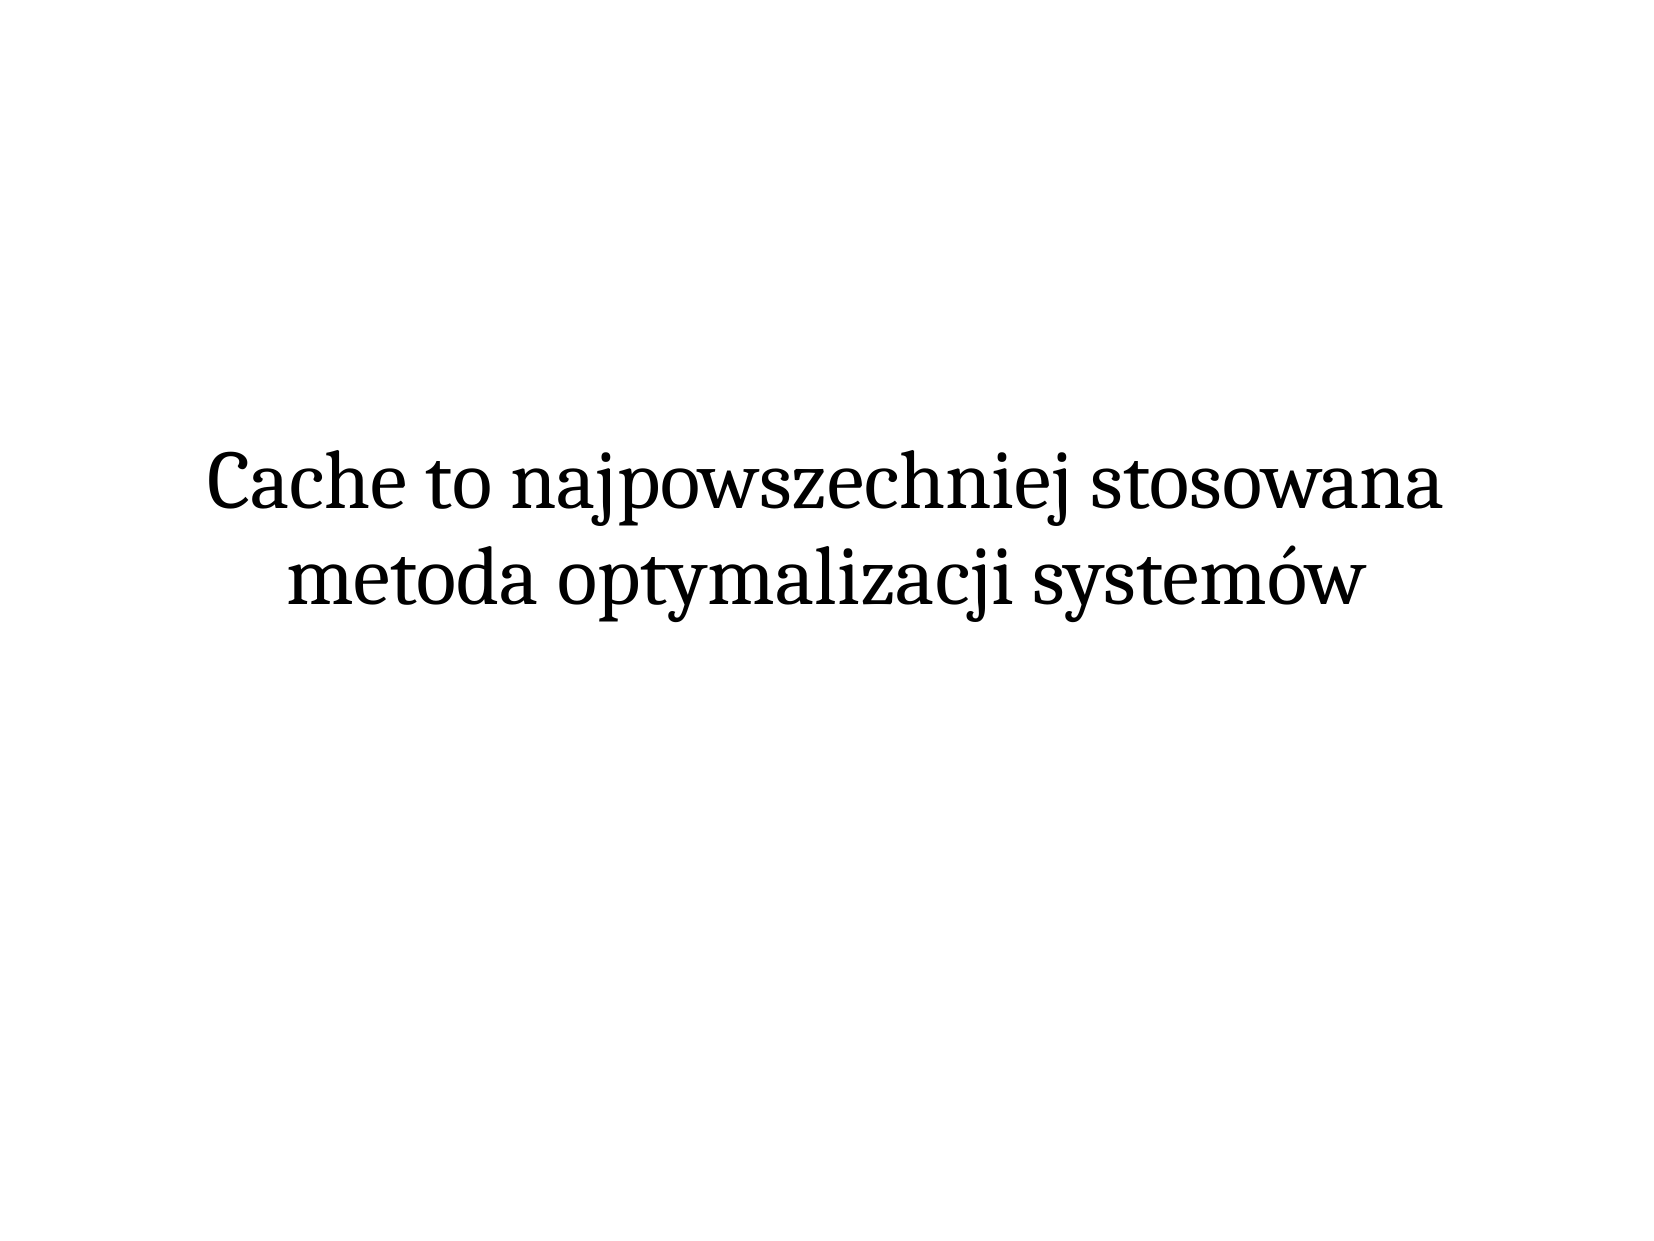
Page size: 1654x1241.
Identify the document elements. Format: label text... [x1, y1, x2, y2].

subtitle Cache to najpowszechniej stosowana metoda optymalizacji systemów [82, 49, 1571, 1010]
